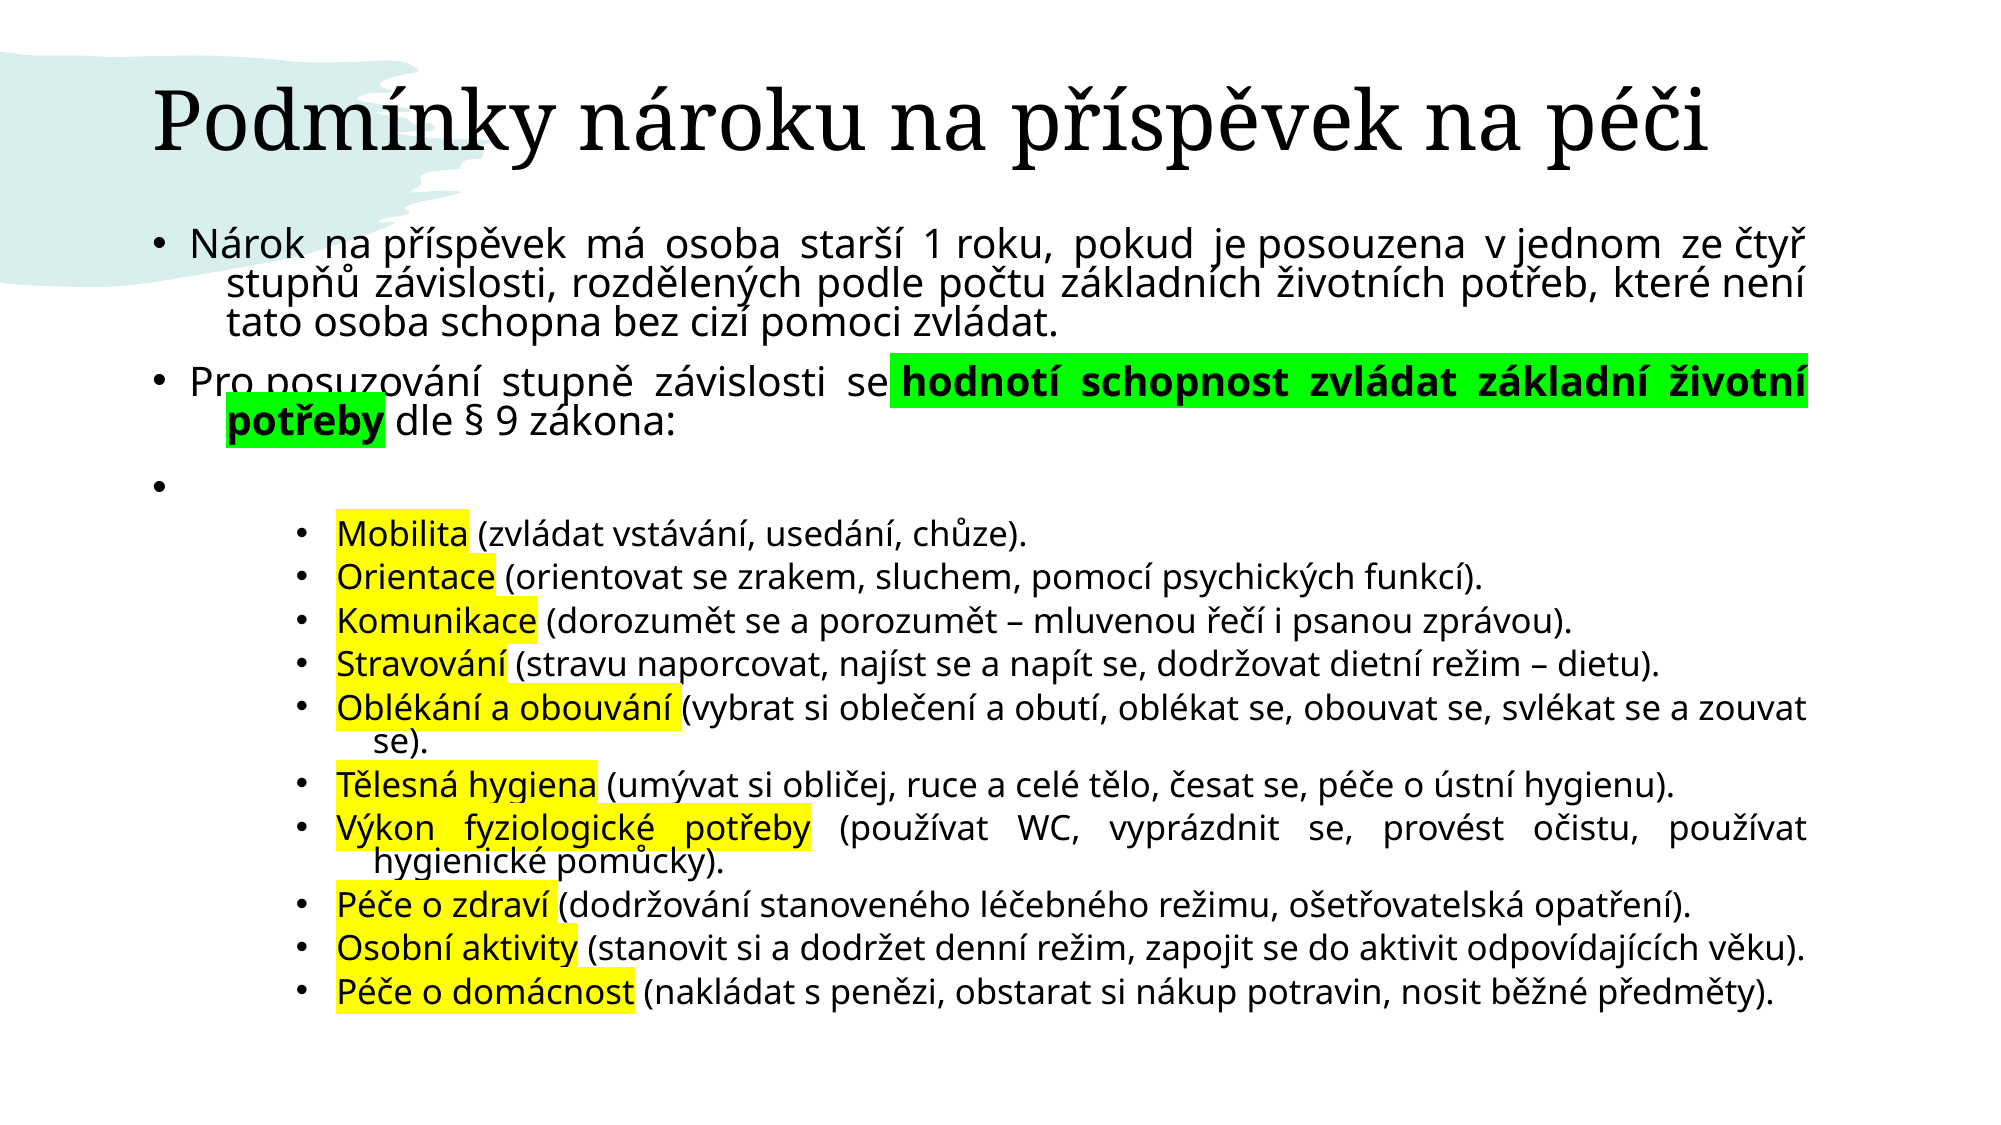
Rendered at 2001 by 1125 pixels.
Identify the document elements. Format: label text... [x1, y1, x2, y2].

title Podmínky nároku na příspěvek na péči [137, 59, 1863, 278]
list Nárok na příspěvek má osoba starší 1 roku, pokud je posouzena v jednom ze čtyř stupňů závislosti, rozdělených podle počtu základních životních potřeb, které není tato osoba schopna bez cizí pomoci zvládat. Pro posuzování stupně závislosti se hodnotí schopnost zvládat základní životní potřeby dle § 9 zákona: Mobilita (zvládat vstávání, usedání, chůze). Orientace (orientovat se zrakem, sluchem, pomocí psychických funkcí). Komunikace (dorozumět se a porozumět – mluvenou řečí i psanou zprávou). Stravování (stravu naporcovat, najíst se a napít se, dodržovat dietní režim – dietu). Oblékání a obouvání (vybrat si oblečení a obutí, oblékat se, obouvat se, svlékat se a zouvat se). Tělesná hygiena (umývat si obličej, ruce a celé tělo, česat se, péče o ústní hygienu). Výkon fyziologické potřeby (používat WC, vyprázdnit se, provést očistu, používat hygienické pomůcky). Péče o zdraví (dodržování stanoveného léčebného režimu, ošetřovatelská opatření). Osobní aktivity (stanovit si a dodržet denní režim, zapojit se do aktivit odpovídajících věku). Péče o domácnost (nakládat s penězi, obstarat si nákup potravin, nosit běžné předměty). [137, 219, 1824, 1078]
